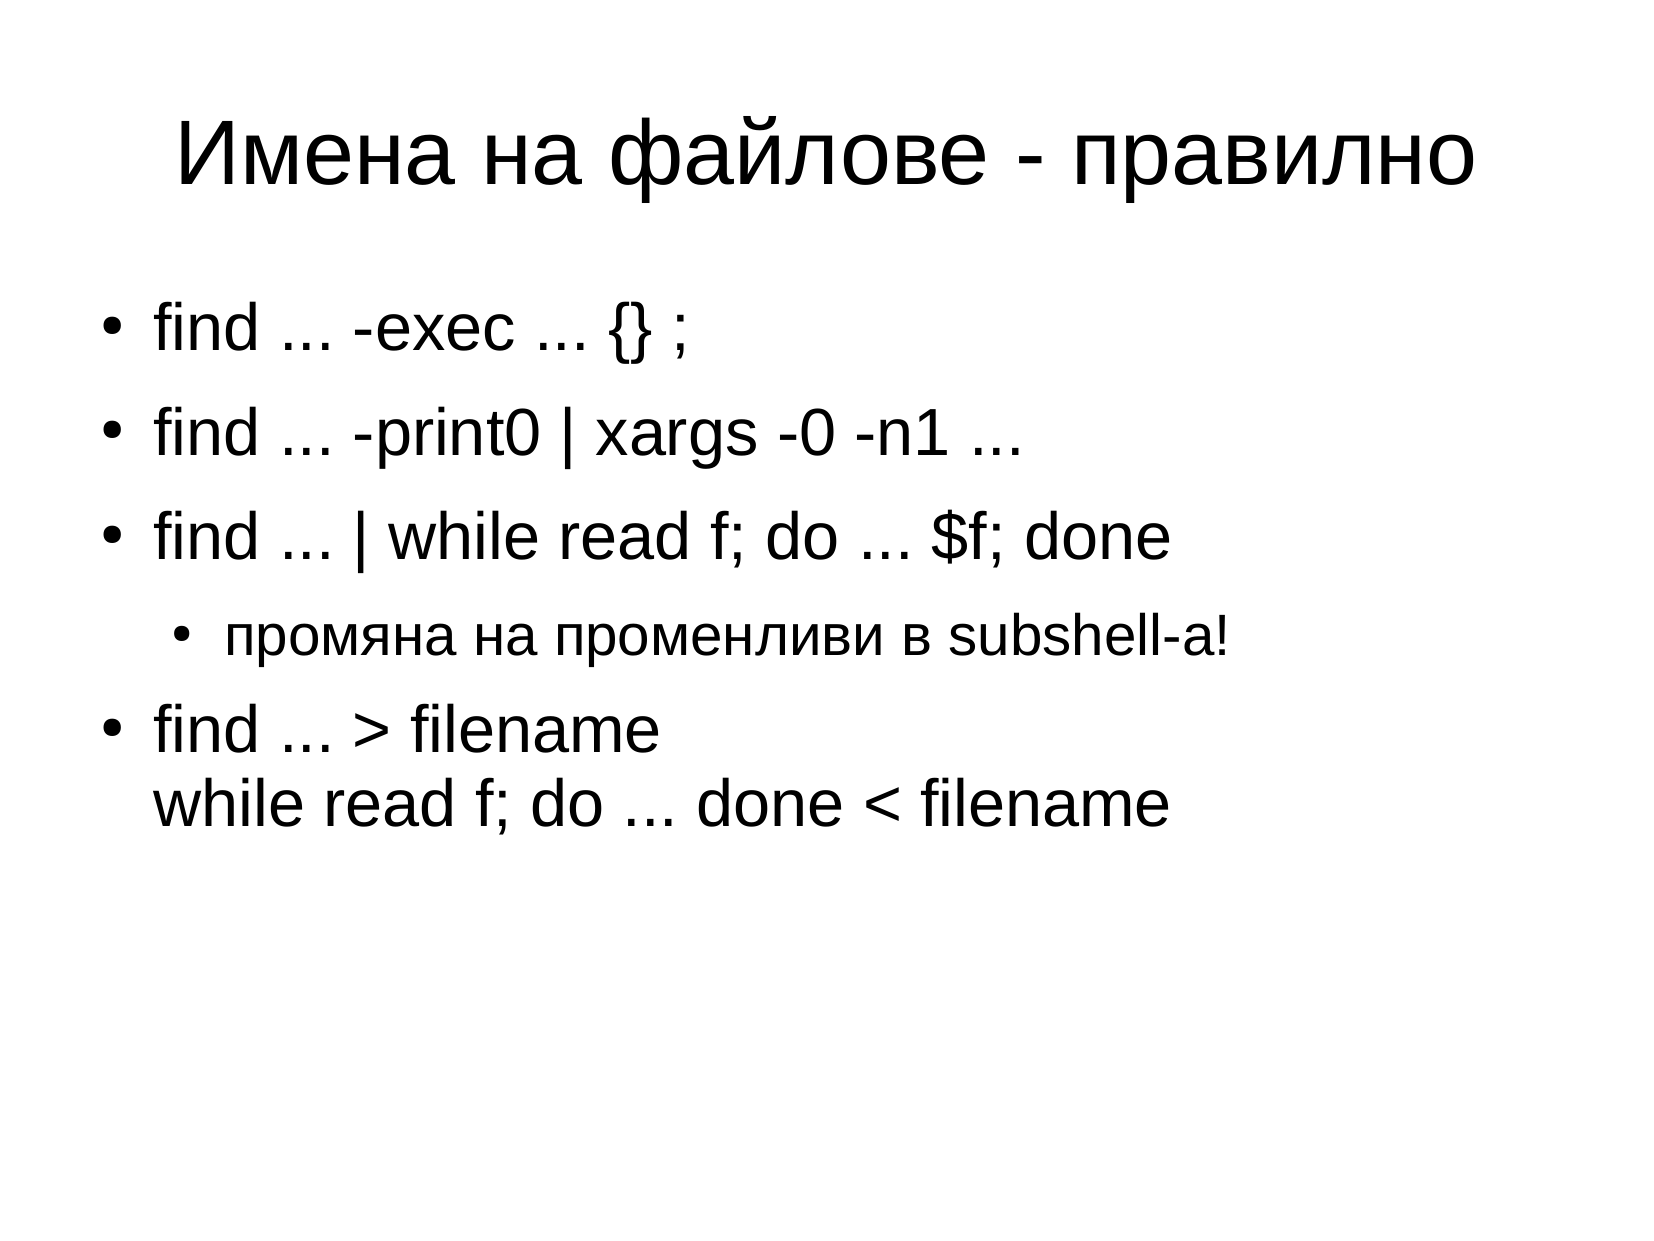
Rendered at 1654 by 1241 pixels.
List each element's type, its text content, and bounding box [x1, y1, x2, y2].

title Имена на файлове - правилно [82, 56, 1571, 250]
list find ... -exec ... {} ; find ... -print0 | xargs -0 -n1 ... find ... | while read f; do ... $f; done промяна на променливи в subshell-а! find ... > filename while read f; do ... done < filename [82, 290, 1571, 1109]
